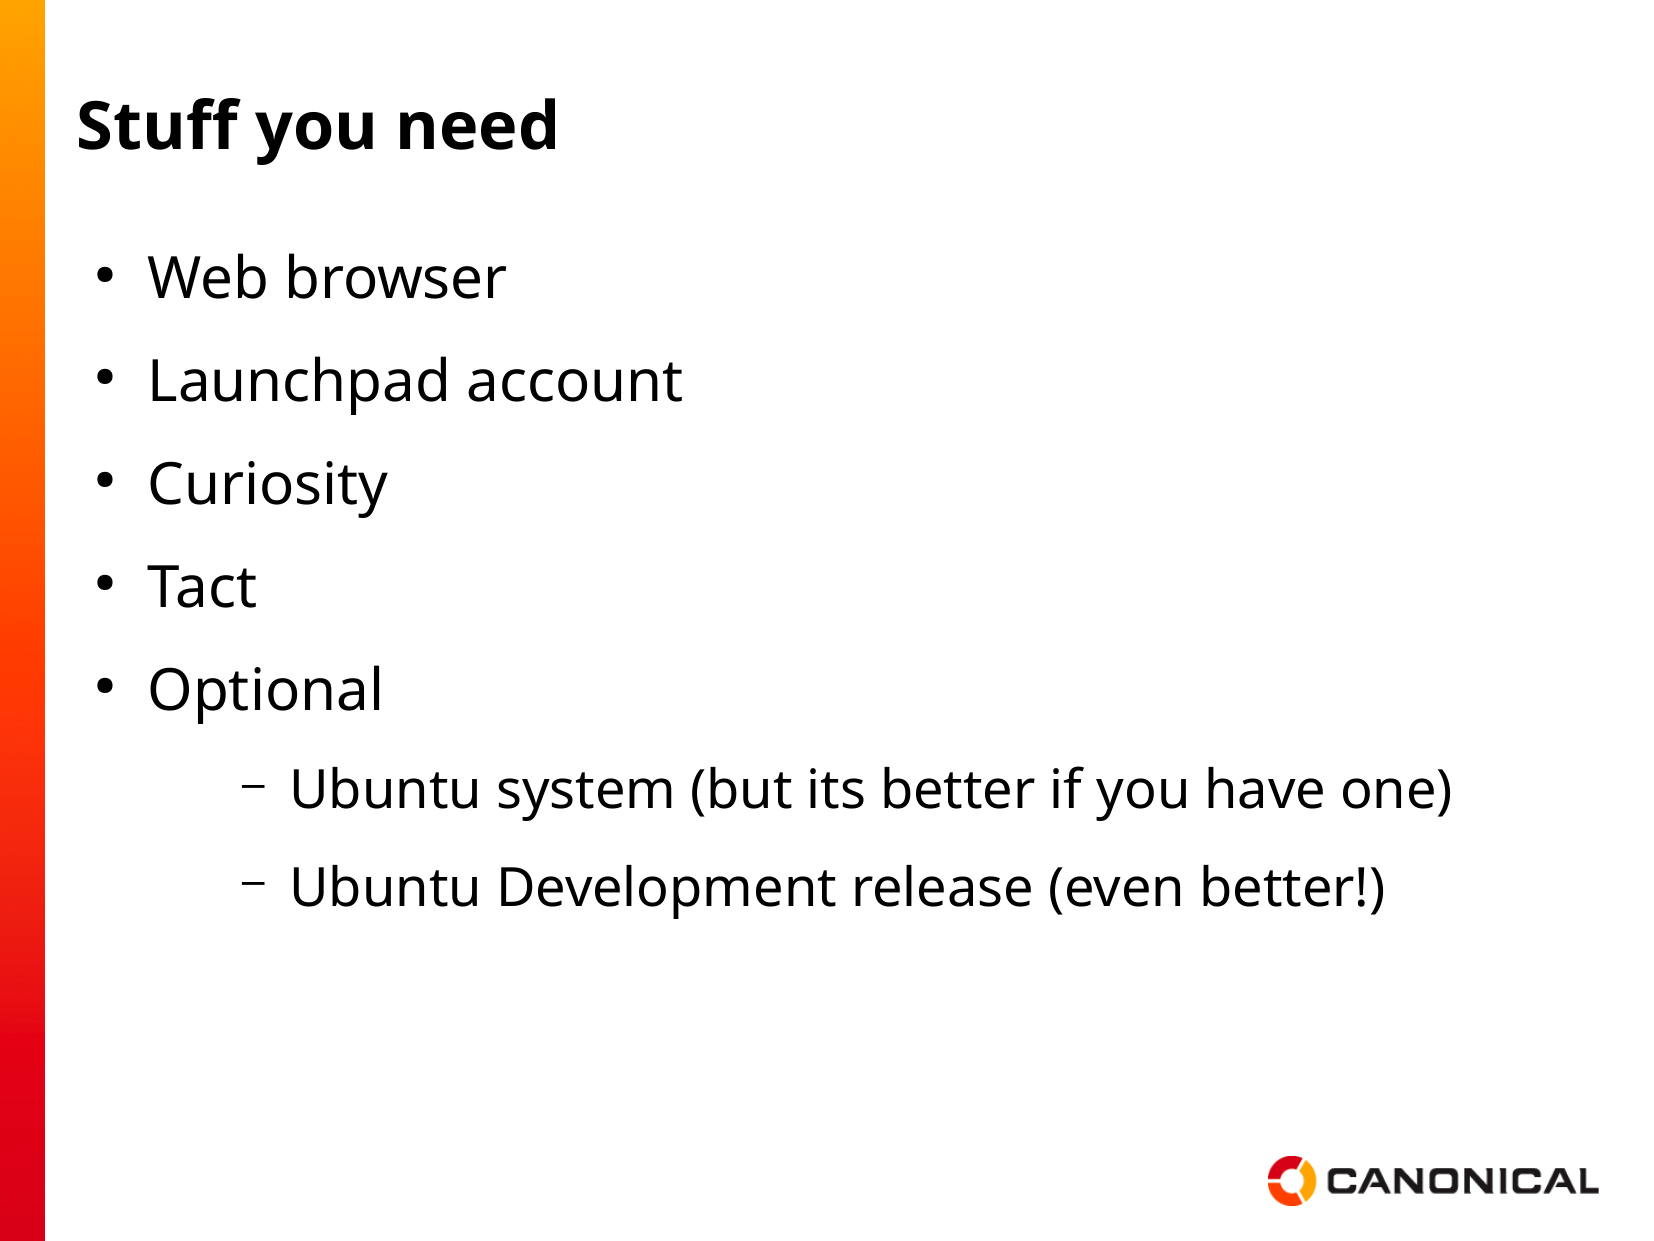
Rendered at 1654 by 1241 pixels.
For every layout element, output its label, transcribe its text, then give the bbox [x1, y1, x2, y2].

title Stuff you need [76, 48, 1589, 200]
list Web browser Launchpad account Curiosity Tact Optional Ubuntu system (but its better if you have one) Ubuntu Development release (even better!) [76, 236, 1589, 1040]
picture [0, 0, 45, 1241]
picture [1268, 1156, 1599, 1206]
